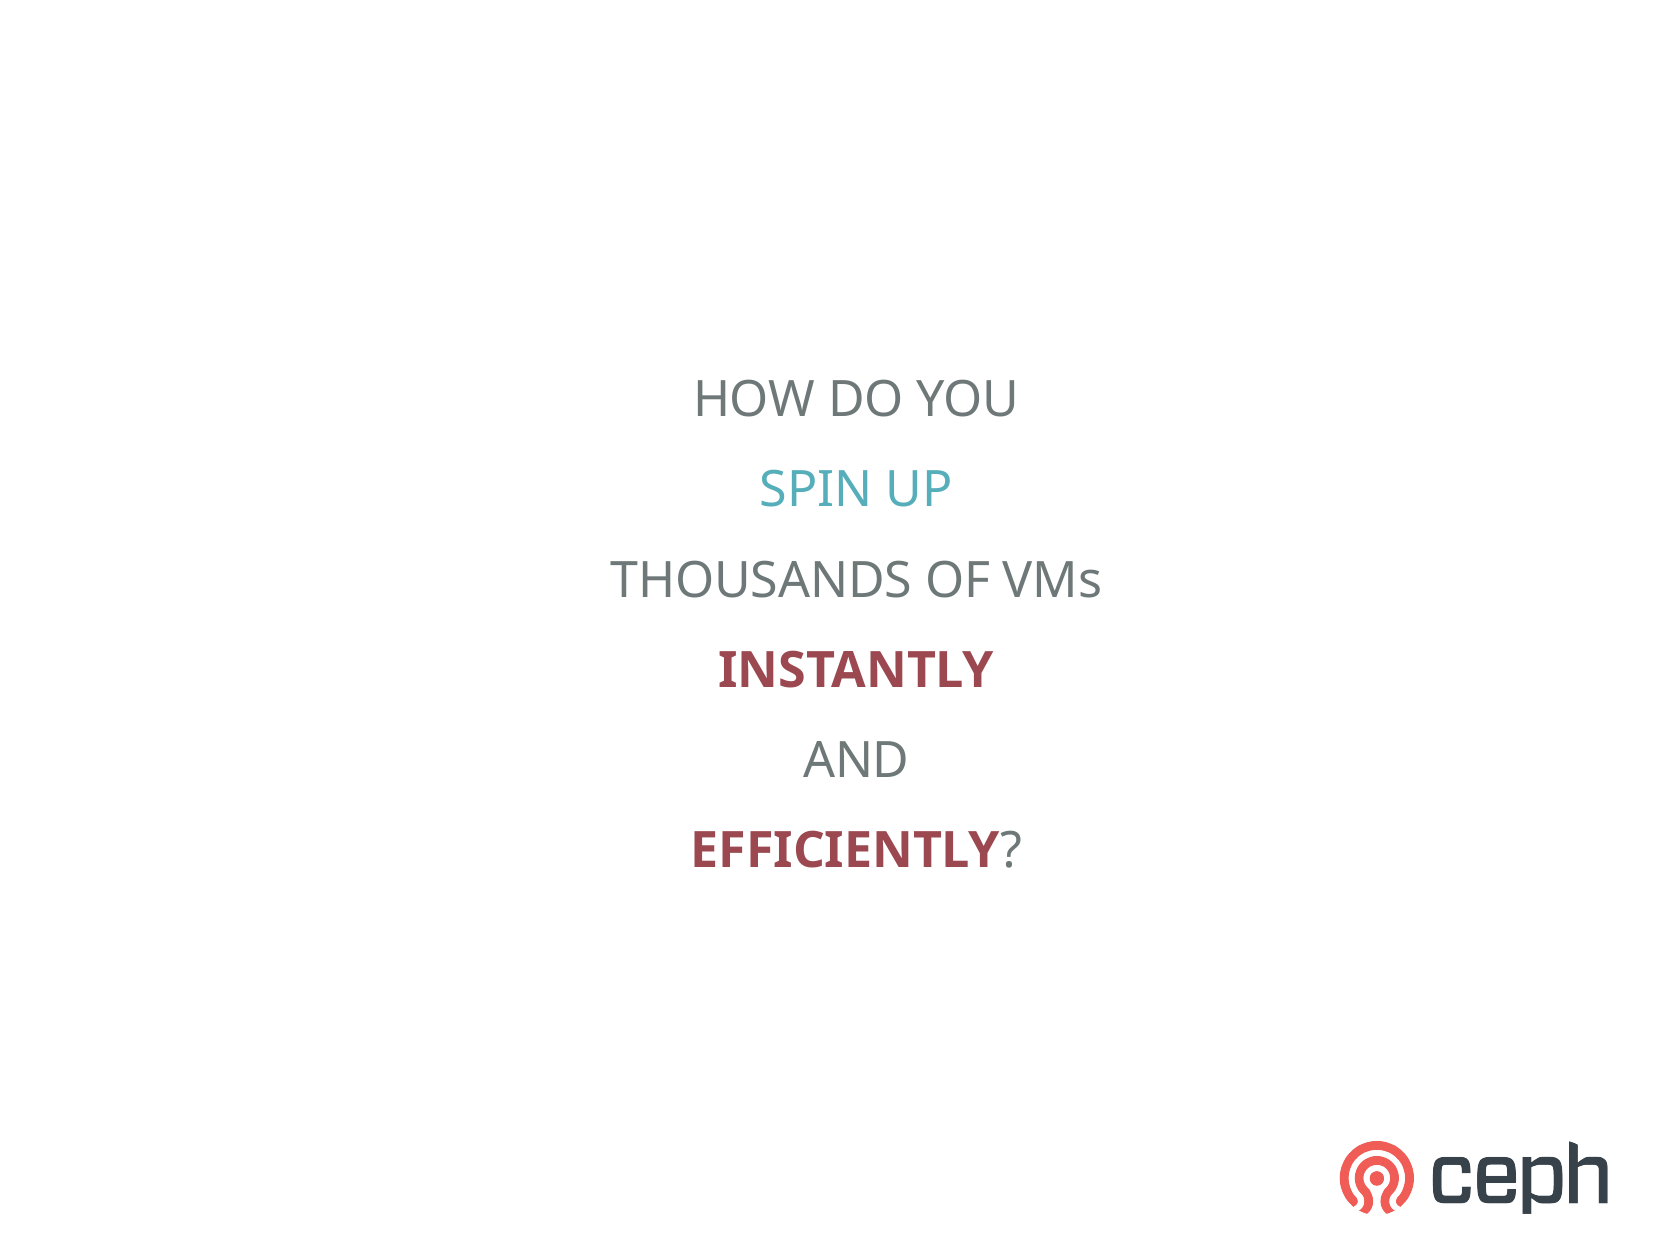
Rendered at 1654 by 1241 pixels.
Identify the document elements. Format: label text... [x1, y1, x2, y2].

picture [1293, 1095, 1654, 1241]
list HOW DO YOU SPIN UP THOUSANDS OF VMs INSTANTLY AND EFFICIENTLY? [415, 349, 1298, 891]
